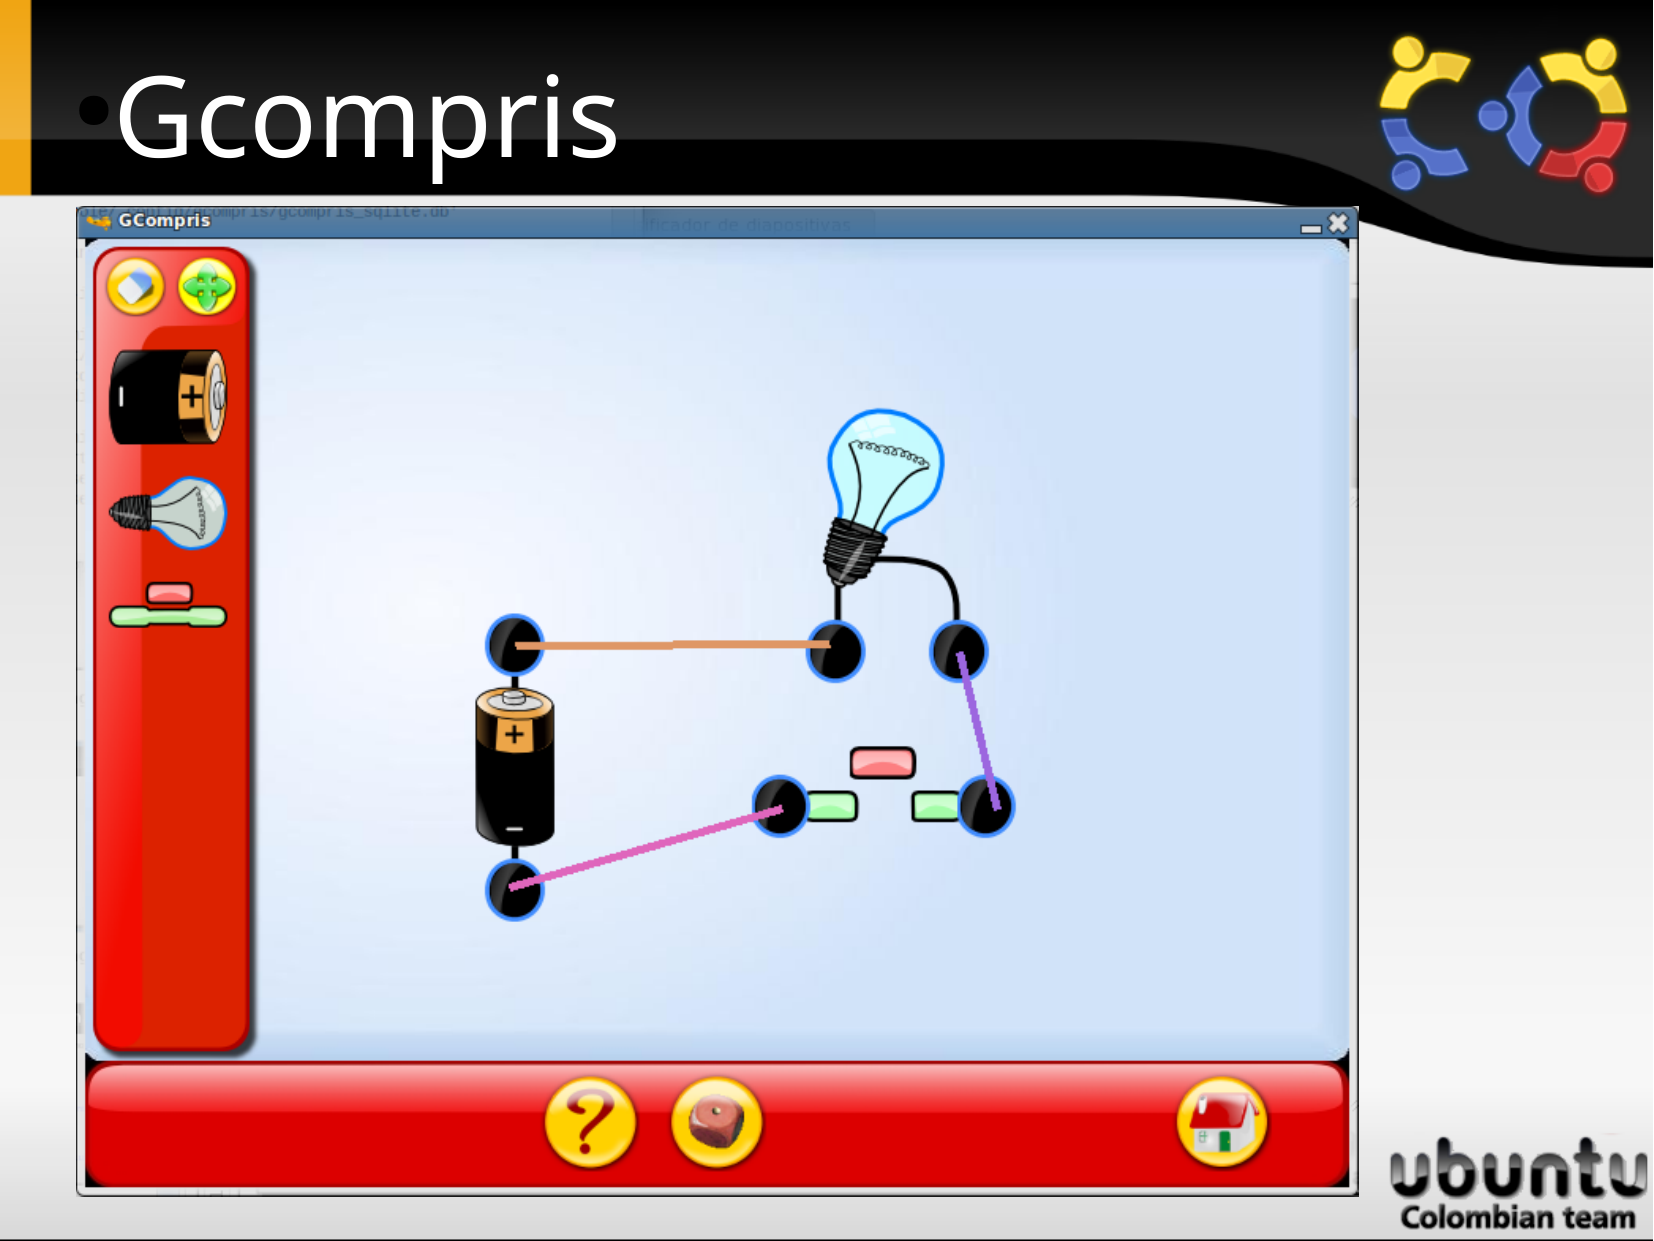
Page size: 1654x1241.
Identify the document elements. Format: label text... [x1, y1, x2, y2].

text_box Gcompris [59, 29, 1447, 178]
picture [0, 0, 1653, 1241]
